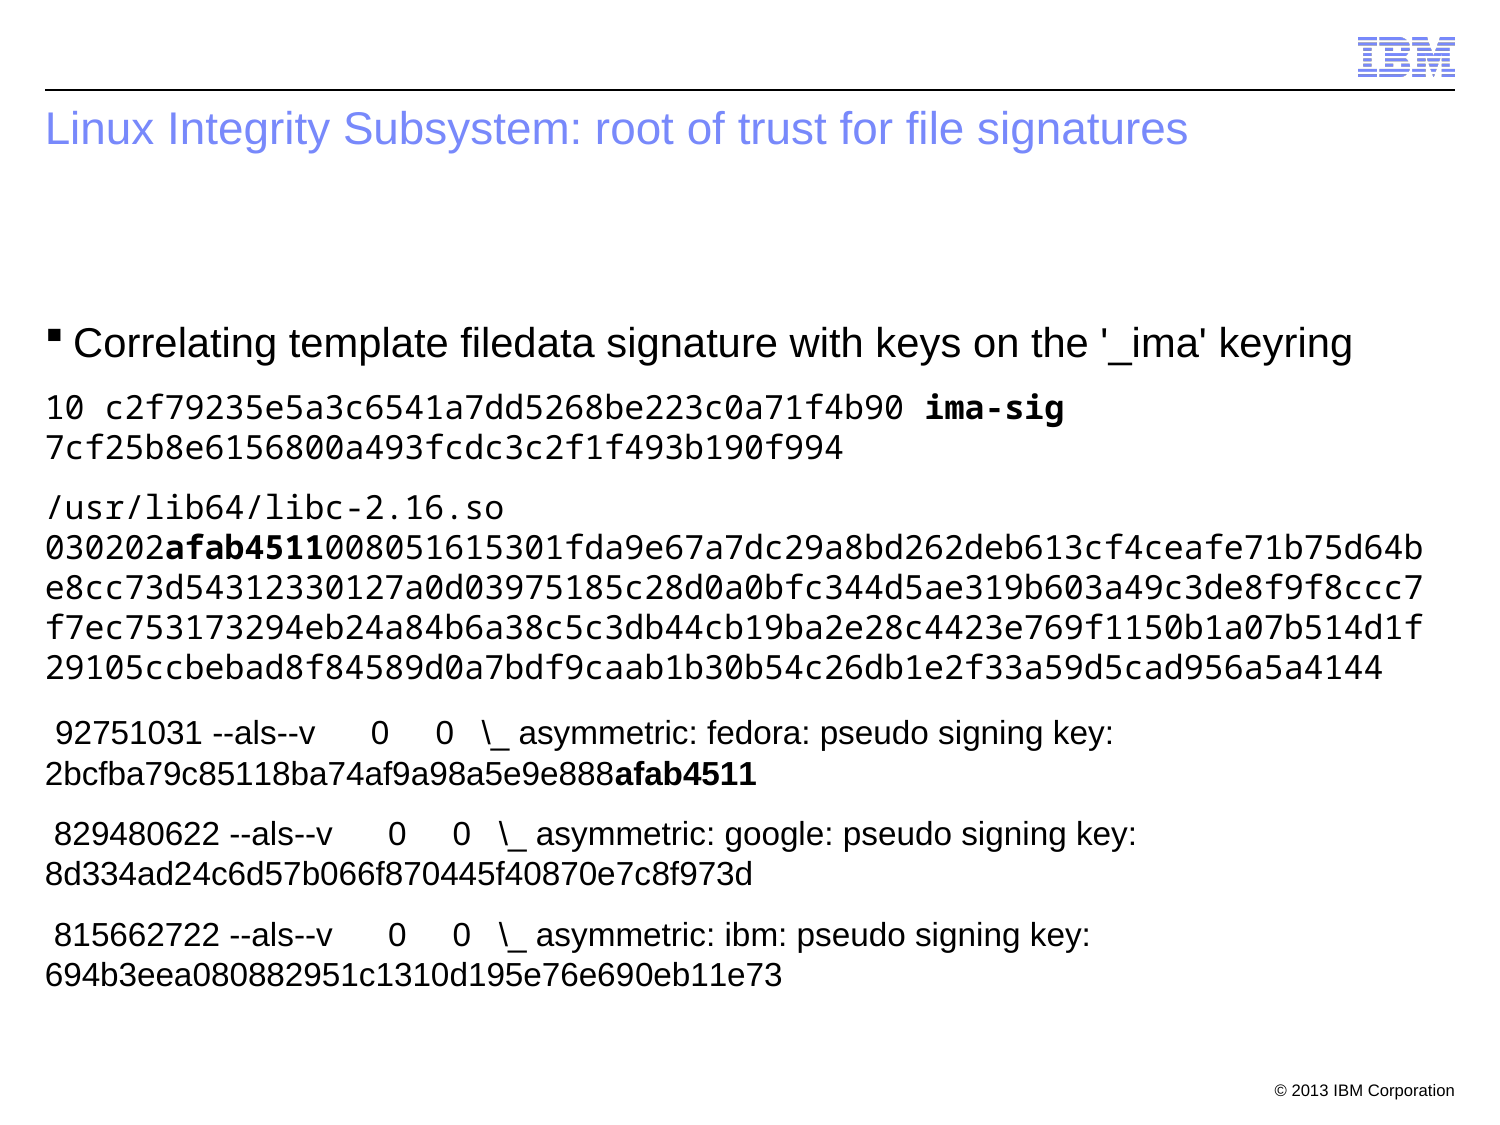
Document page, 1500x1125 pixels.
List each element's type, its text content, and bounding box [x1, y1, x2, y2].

picture [1358, 37, 1455, 77]
title Linux Integrity Subsystem: root of trust for file signatures [29, 97, 1455, 218]
list Correlating template filedata signature with keys on the '_ima' keyring 10 c2f79235e5a3c6541a7dd5268be223c0a71f4b90 ima-sig 7cf25b8e6156800a493fcdc3c2f1f493b190f994 /usr/lib64/libc-2.16.so 030202afab4511008051615301fda9e67a7dc29a8bd262deb613cf4ceafe71b75d64be8cc73d54312330127a0d03975185c28d0a0bfc344d5ae319b603a49c3de8f9f8ccc7f7ec753173294eb24a84b6a38c5c3db44cb19ba2e28c4423e769f1150b1a07b514d1f29105ccbebad8f84589d0a7bdf9caab1b30b54c26db1e2f33a59d5cad956a5a4144 92751031 --als--v 0 0 \_ asymmetric: fedora: pseudo signing key: 2bcfba79c85118ba74af9a98a5e9e888afab4511 829480622 --als--v 0 0 \_ asymmetric: google: pseudo signing key: 8d334ad24c6d57b066f870445f40870e7c8f973d 815662722 --als--v 0 0 \_ asymmetric: ibm: pseudo signing key: 694b3eea080882951c1310d195e76e690eb11e73 [29, 307, 1455, 1058]
